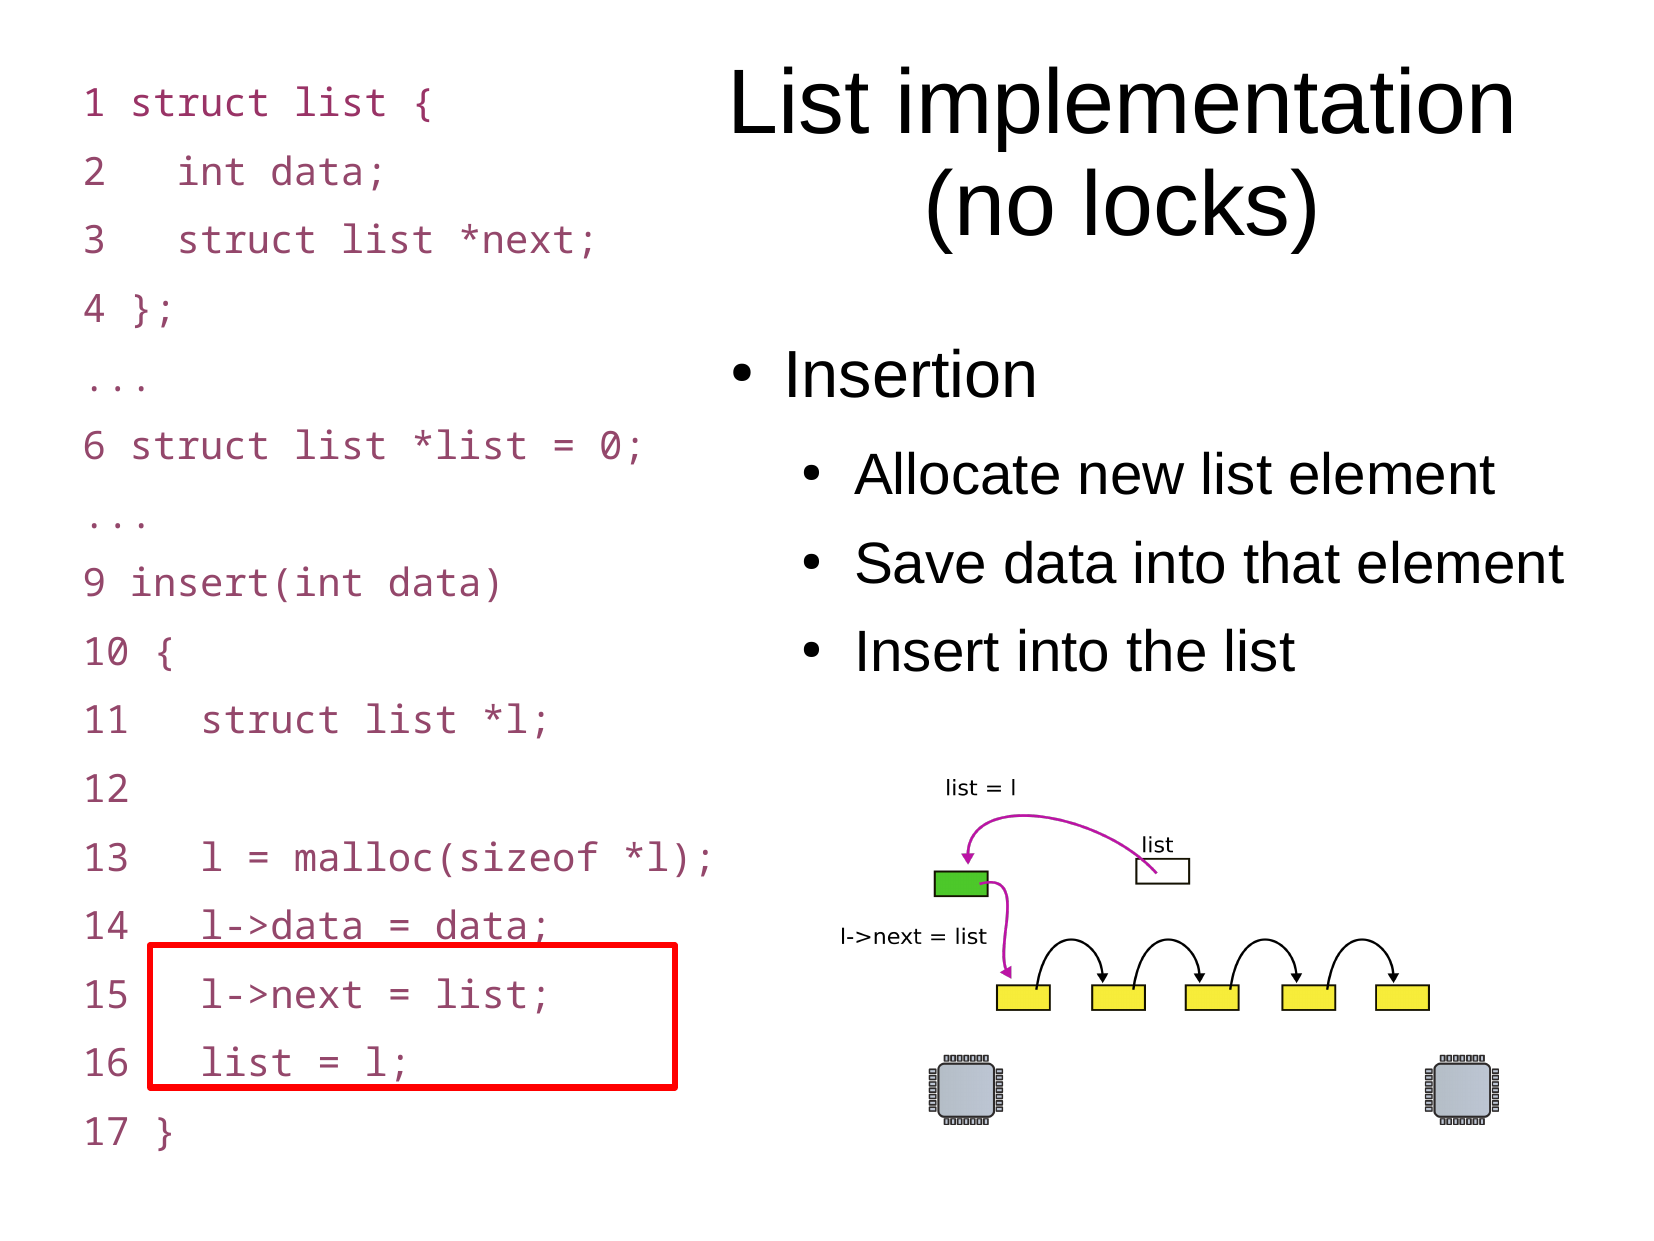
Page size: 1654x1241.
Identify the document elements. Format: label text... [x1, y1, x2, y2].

picture [842, 779, 1499, 1126]
title List implementation (no locks) [675, 49, 1571, 257]
list Insertion Allocate new list element Save data into that element Insert into the list [712, 337, 1571, 1010]
list 1 struct list { 2 int data; 3 struct list *next; 4 }; ... 6 struct list *list = 0; ... 9 insert(int data) 10 { 11 struct list *l; 12 13 l = malloc(sizeof *l); 14 l->data = data; 15 l->next = list; 16 list = l; 17 } [82, 75, 1571, 1163]
